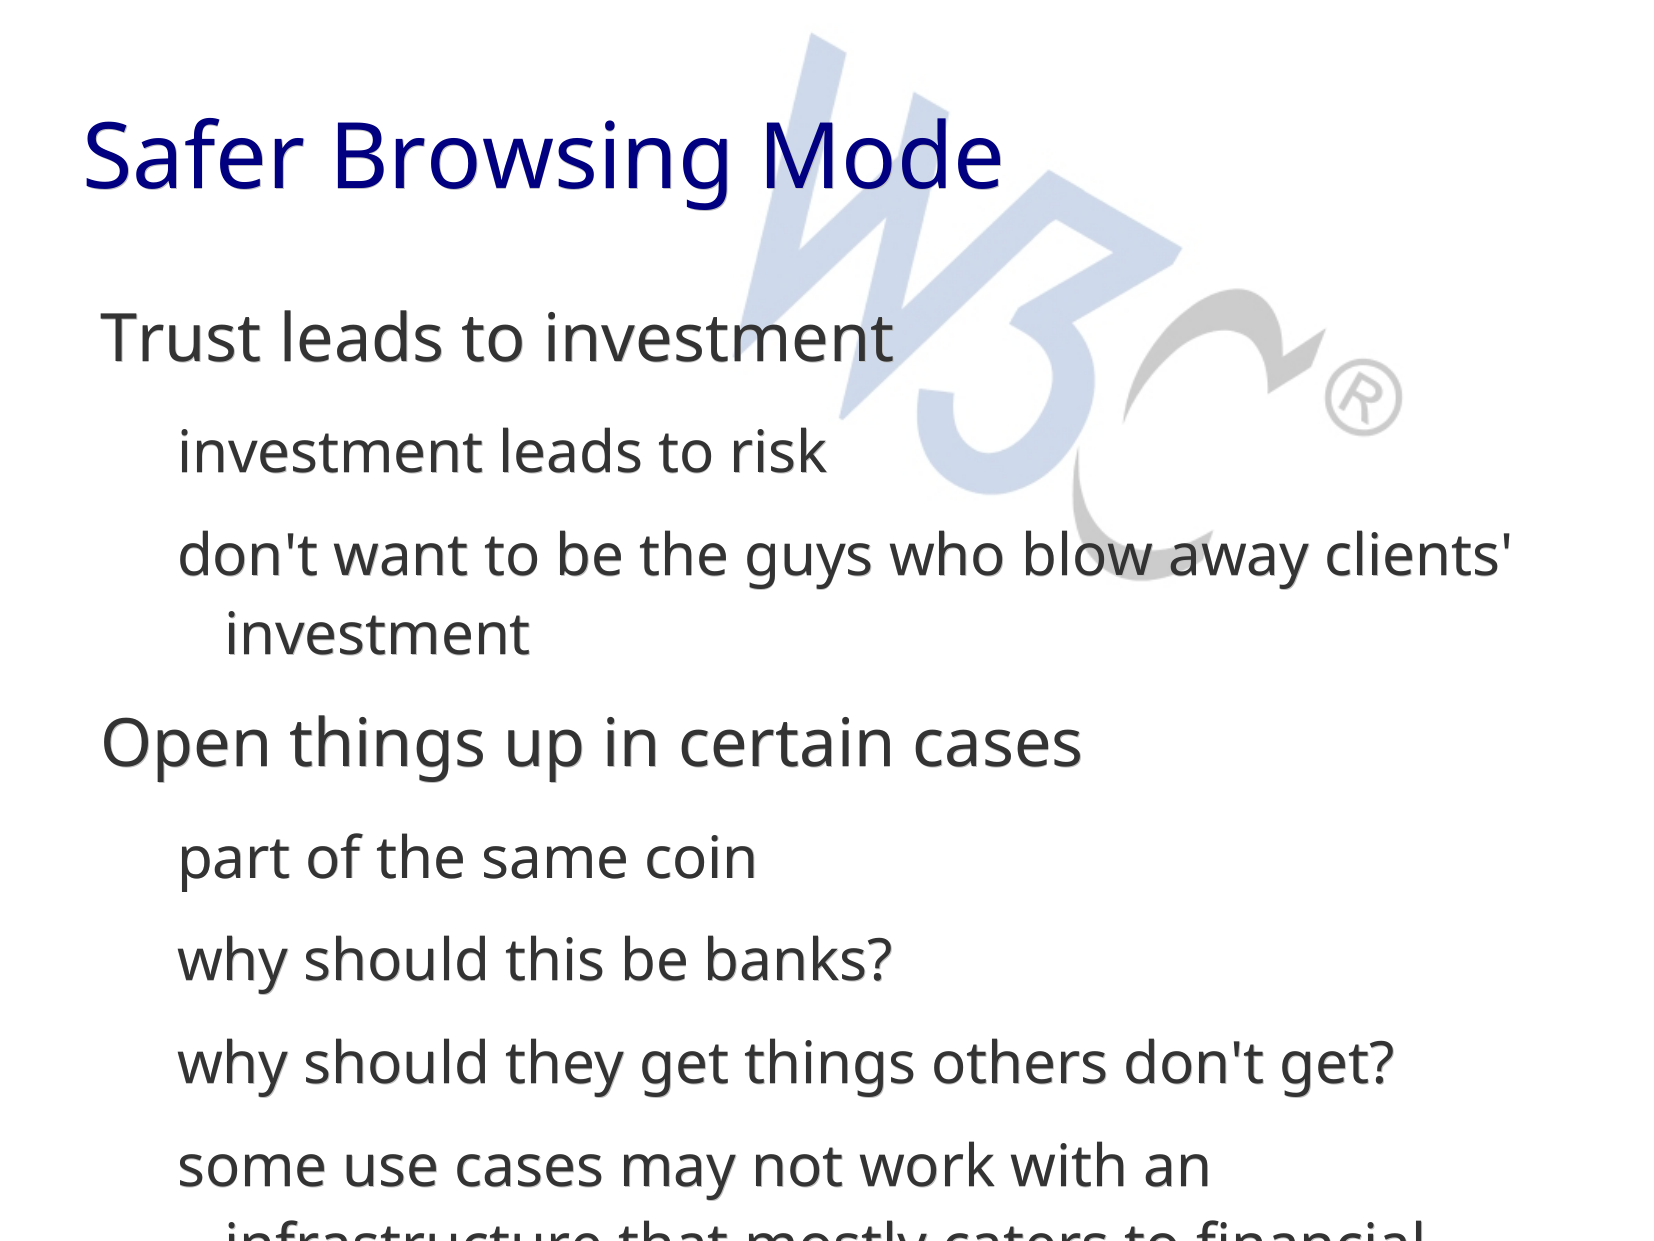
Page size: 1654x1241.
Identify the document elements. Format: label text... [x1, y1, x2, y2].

title Safer Browsing Mode [82, 49, 1536, 257]
picture [403, 0, 1654, 605]
list Trust leads to investment investment leads to risk don't want to be the guys who blow away clients' investment Open things up in certain cases part of the same coin why should this be banks? why should they get things others don't get? some use cases may not work with an infrastructure that mostly caters to financial institutions [82, 290, 1571, 1165]
